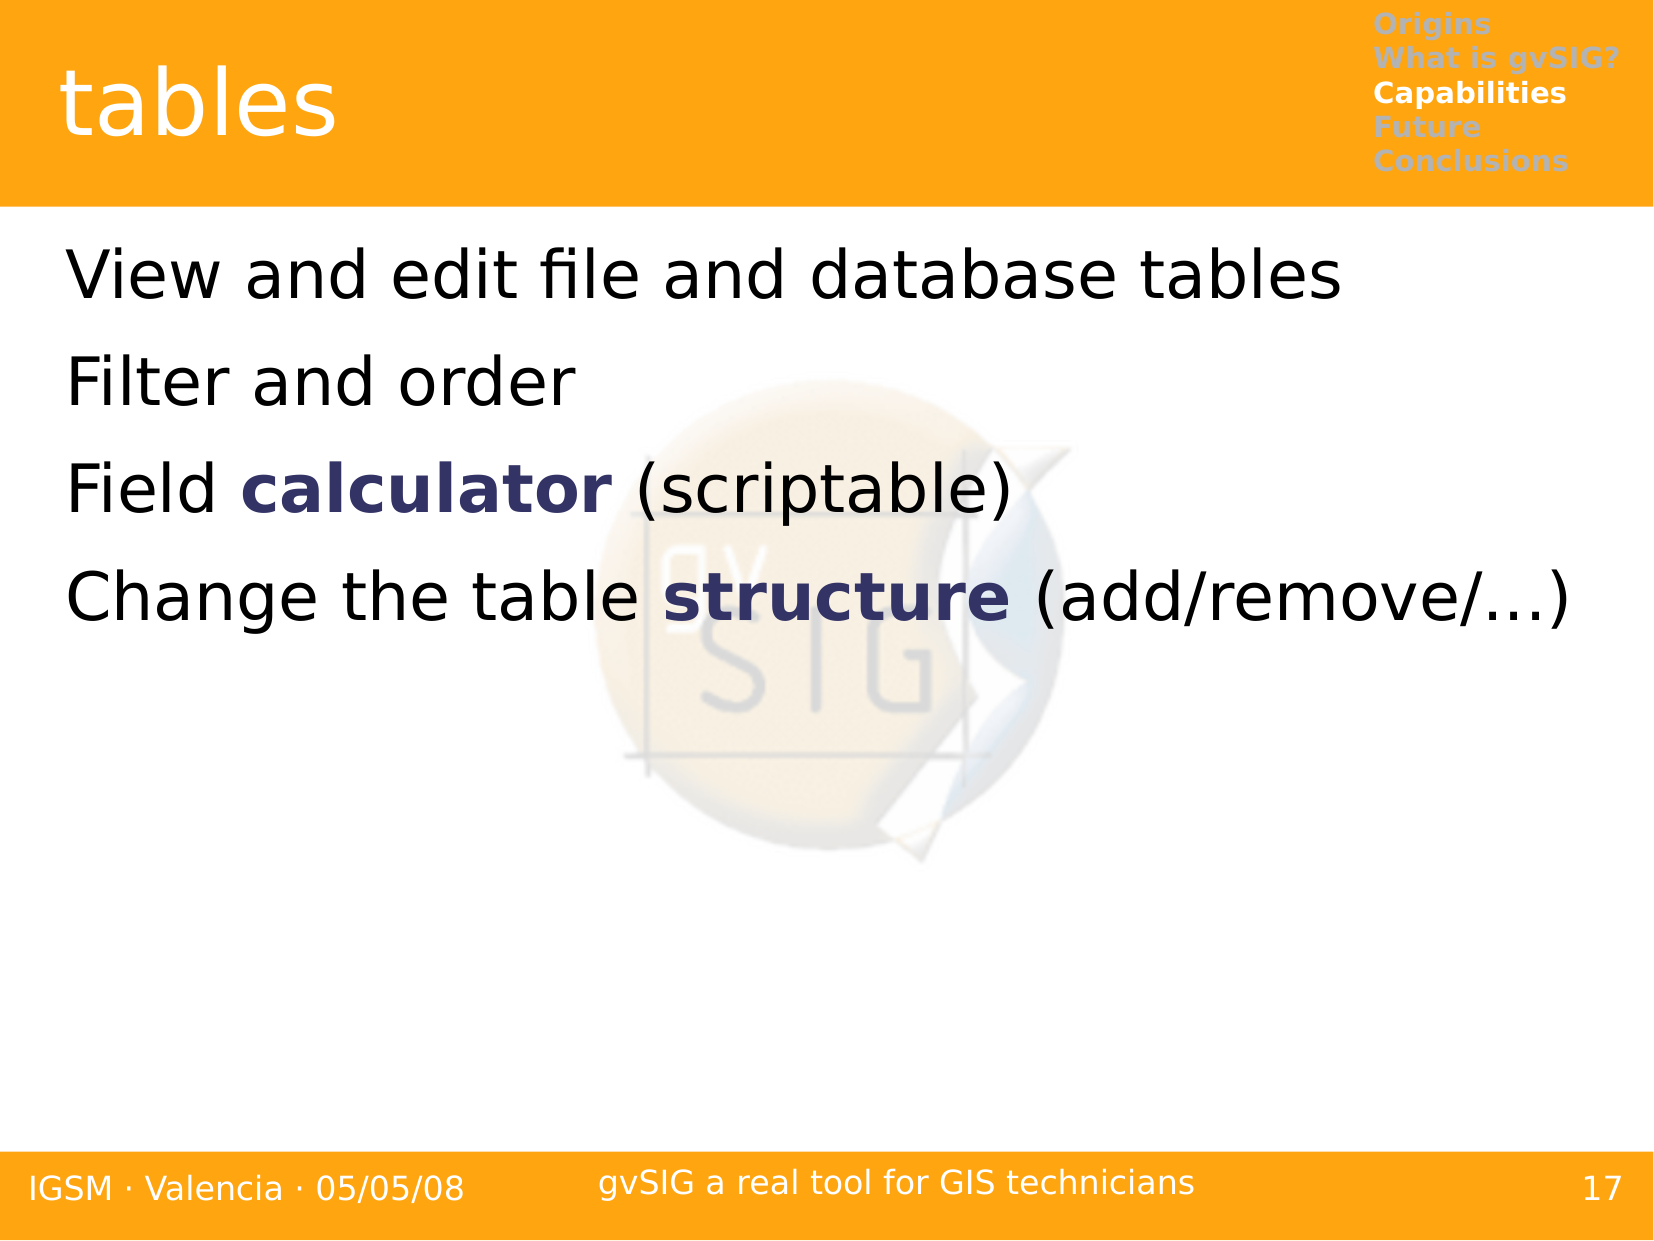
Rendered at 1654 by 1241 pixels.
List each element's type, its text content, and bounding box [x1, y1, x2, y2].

list View and edit file and database tables Filter and order Field calculator (scriptable) Change the table structure (add/remove/...) [47, 236, 1595, 768]
text_box Origins What is gvSIG? Capabilities Future Conclusions [1358, 0, 1654, 207]
title tables [59, 29, 1358, 178]
